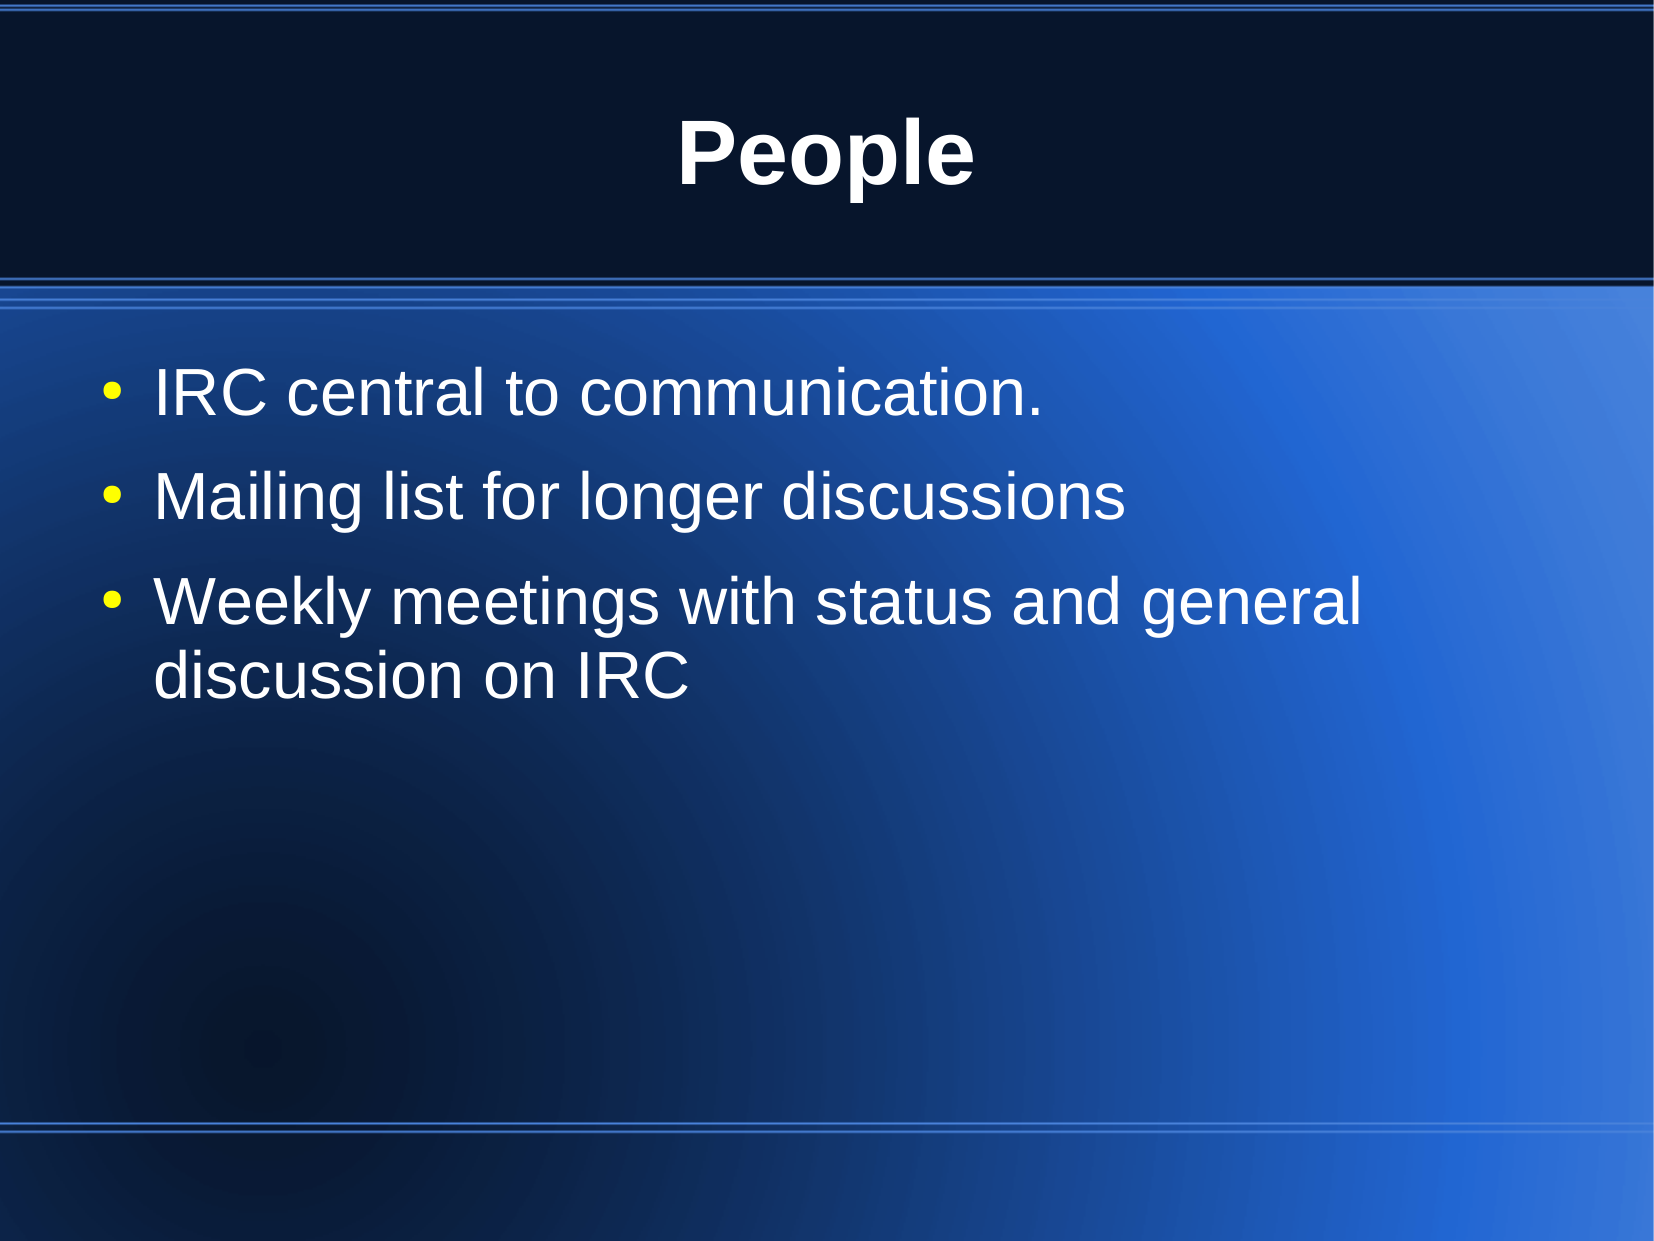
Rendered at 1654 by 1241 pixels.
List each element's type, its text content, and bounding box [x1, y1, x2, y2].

list IRC central to communication. Mailing list for longer discussions Weekly meetings with status and general discussion on IRC [82, 355, 1571, 1174]
picture [0, 0, 1654, 1241]
title People [82, 49, 1571, 257]
